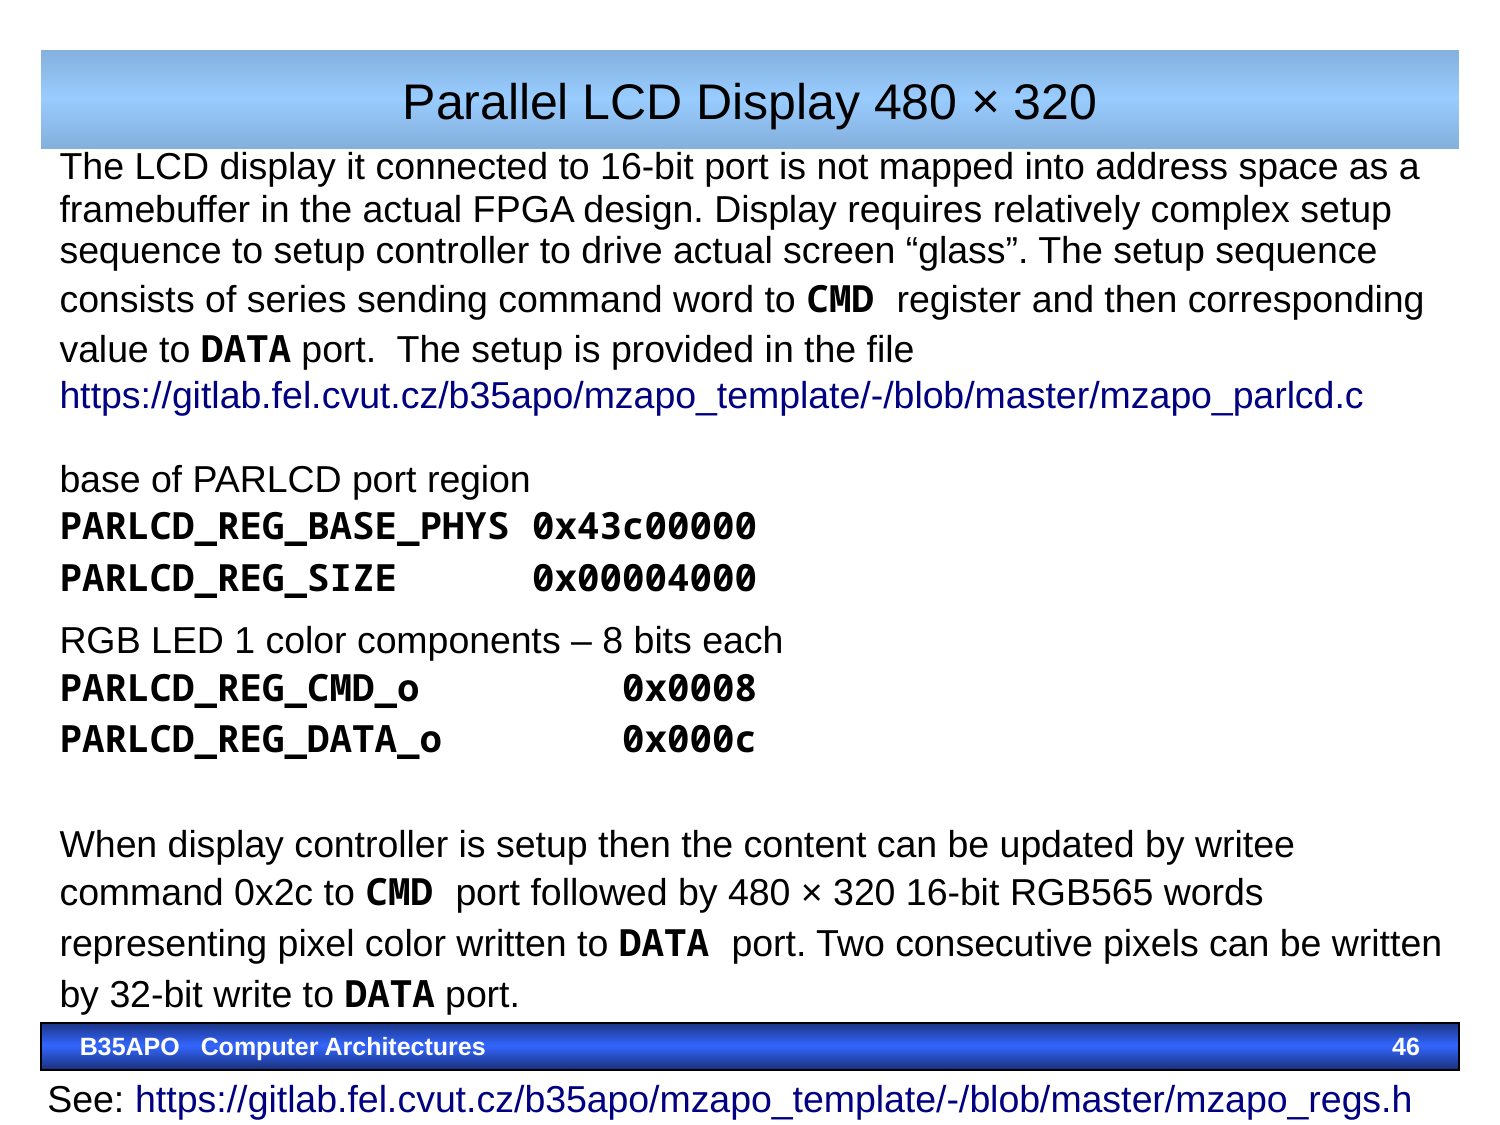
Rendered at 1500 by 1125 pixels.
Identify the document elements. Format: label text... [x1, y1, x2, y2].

text_box The LCD display it connected to 16-bit port is not mapped into address space as a framebuffer in the actual FPGA design. Display requires relatively complex setup sequence to setup controller to drive actual screen “glass”. The setup sequence consists of series sending command word to CMD register and then corresponding value to DATA port. The setup is provided in the file https://gitlab.fel.cvut.cz/b35apo/mzapo_template/-/blob/master/mzapo_parlcd.c base of PARLCD port region PARLCD_REG_BASE_PHYS 0x43c00000 PARLCD_REG_SIZE 0x00004000 RGB LED 1 color components – 8 bits each PARLCD_REG_CMD_o 0x0008 PARLCD_REG_DATA_o 0x000c When display controller is setup then the content can be updated by writee command 0x2c to CMD port followed by 480 × 320 16-bit RGB565 words representing pixel color written to DATA port. Two consecutive pixels can be written by 32-bit write to DATA port. [44, 138, 1468, 1108]
title Parallel LCD Display 480 × 320 [41, 50, 1459, 149]
text_box See: https://gitlab.fel.cvut.cz/b35apo/mzapo_template/-/blob/master/mzapo_regs.h [32, 1071, 1468, 1125]
